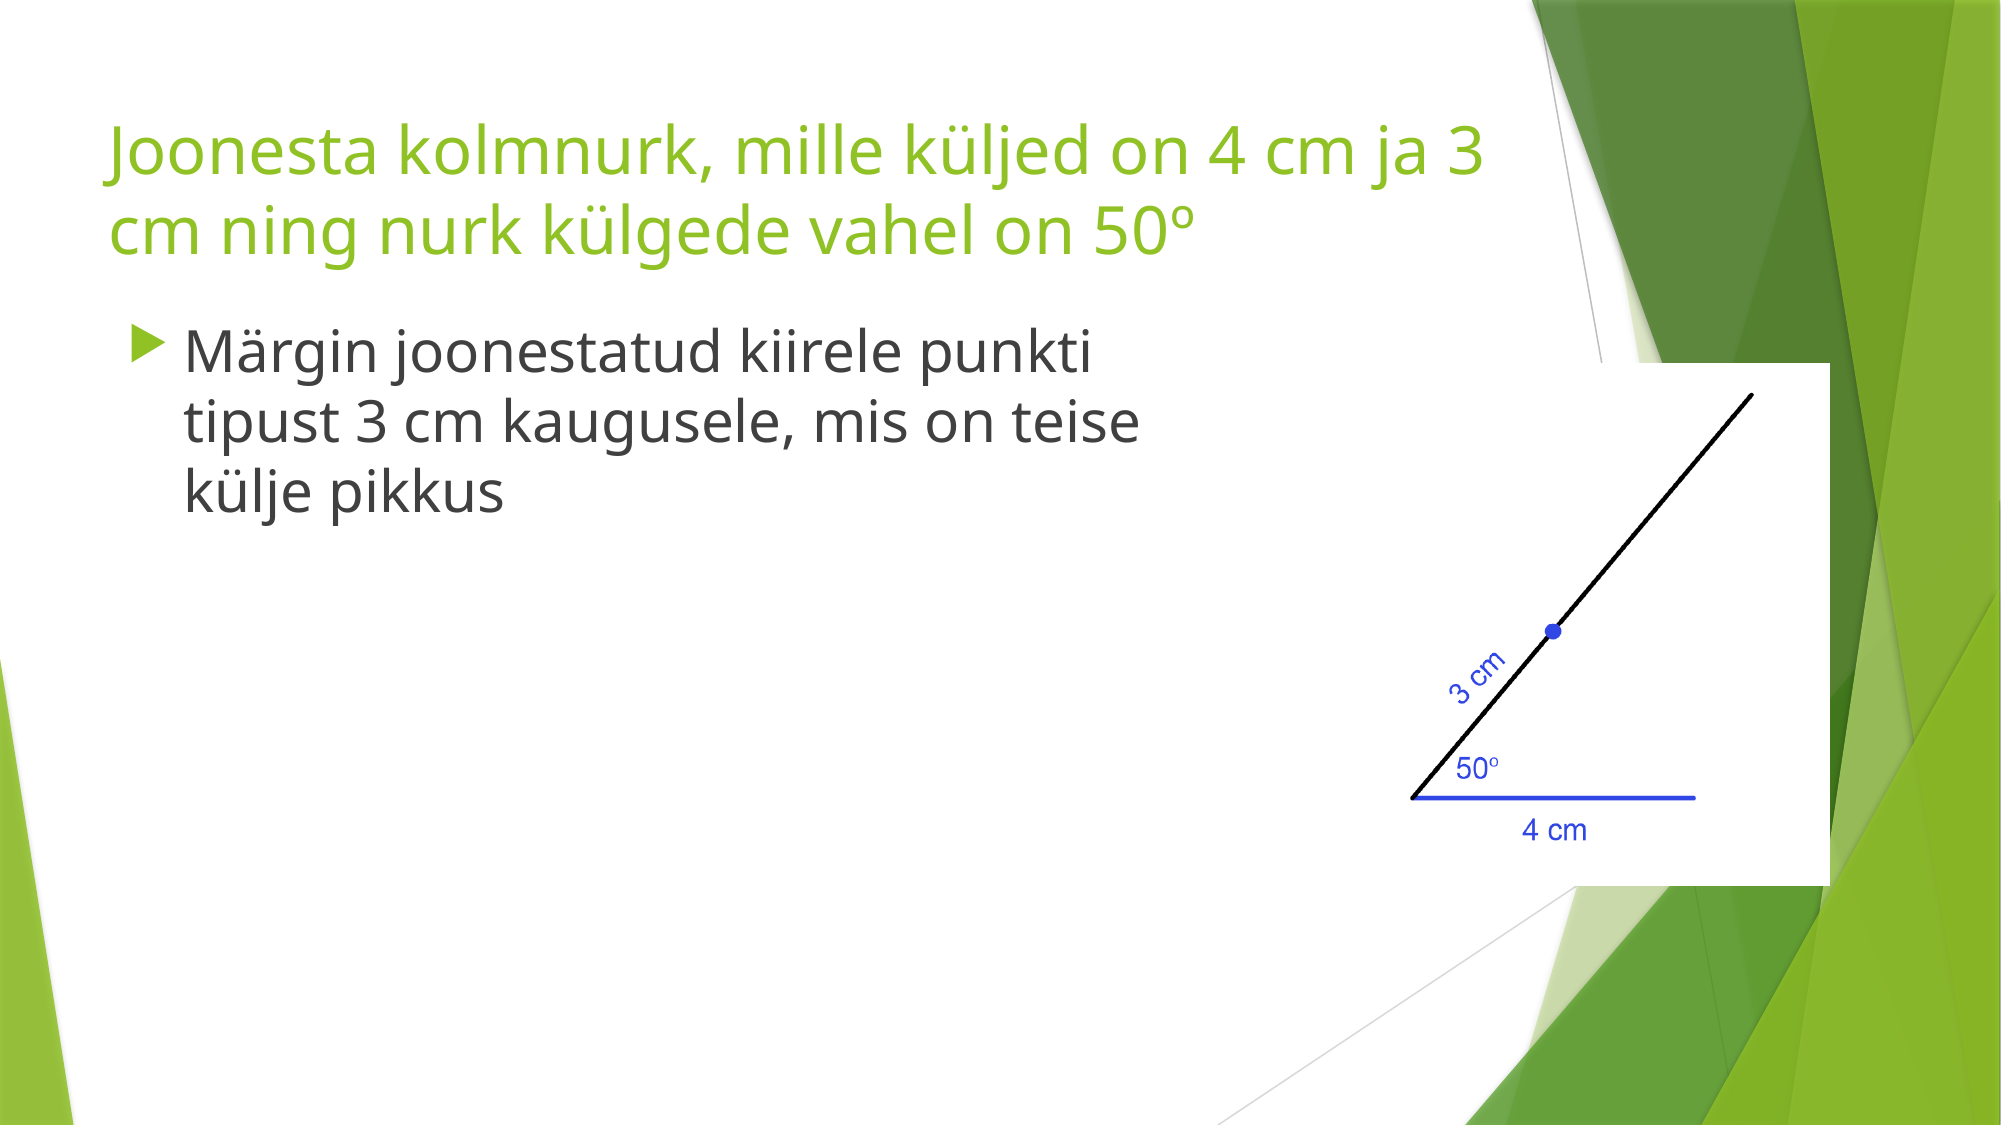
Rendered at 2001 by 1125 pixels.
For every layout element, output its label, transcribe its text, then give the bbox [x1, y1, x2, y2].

title Joonesta kolmnurk, mille küljed on 4 cm ja 3 cm ning nurk külgede vahel on 50º [93, 99, 1607, 237]
list Märgin joonestatud kiirele punkti tipust 3 cm kaugusele, mis on teise külje pikkus [112, 307, 1183, 1092]
picture [1387, 363, 1830, 886]
